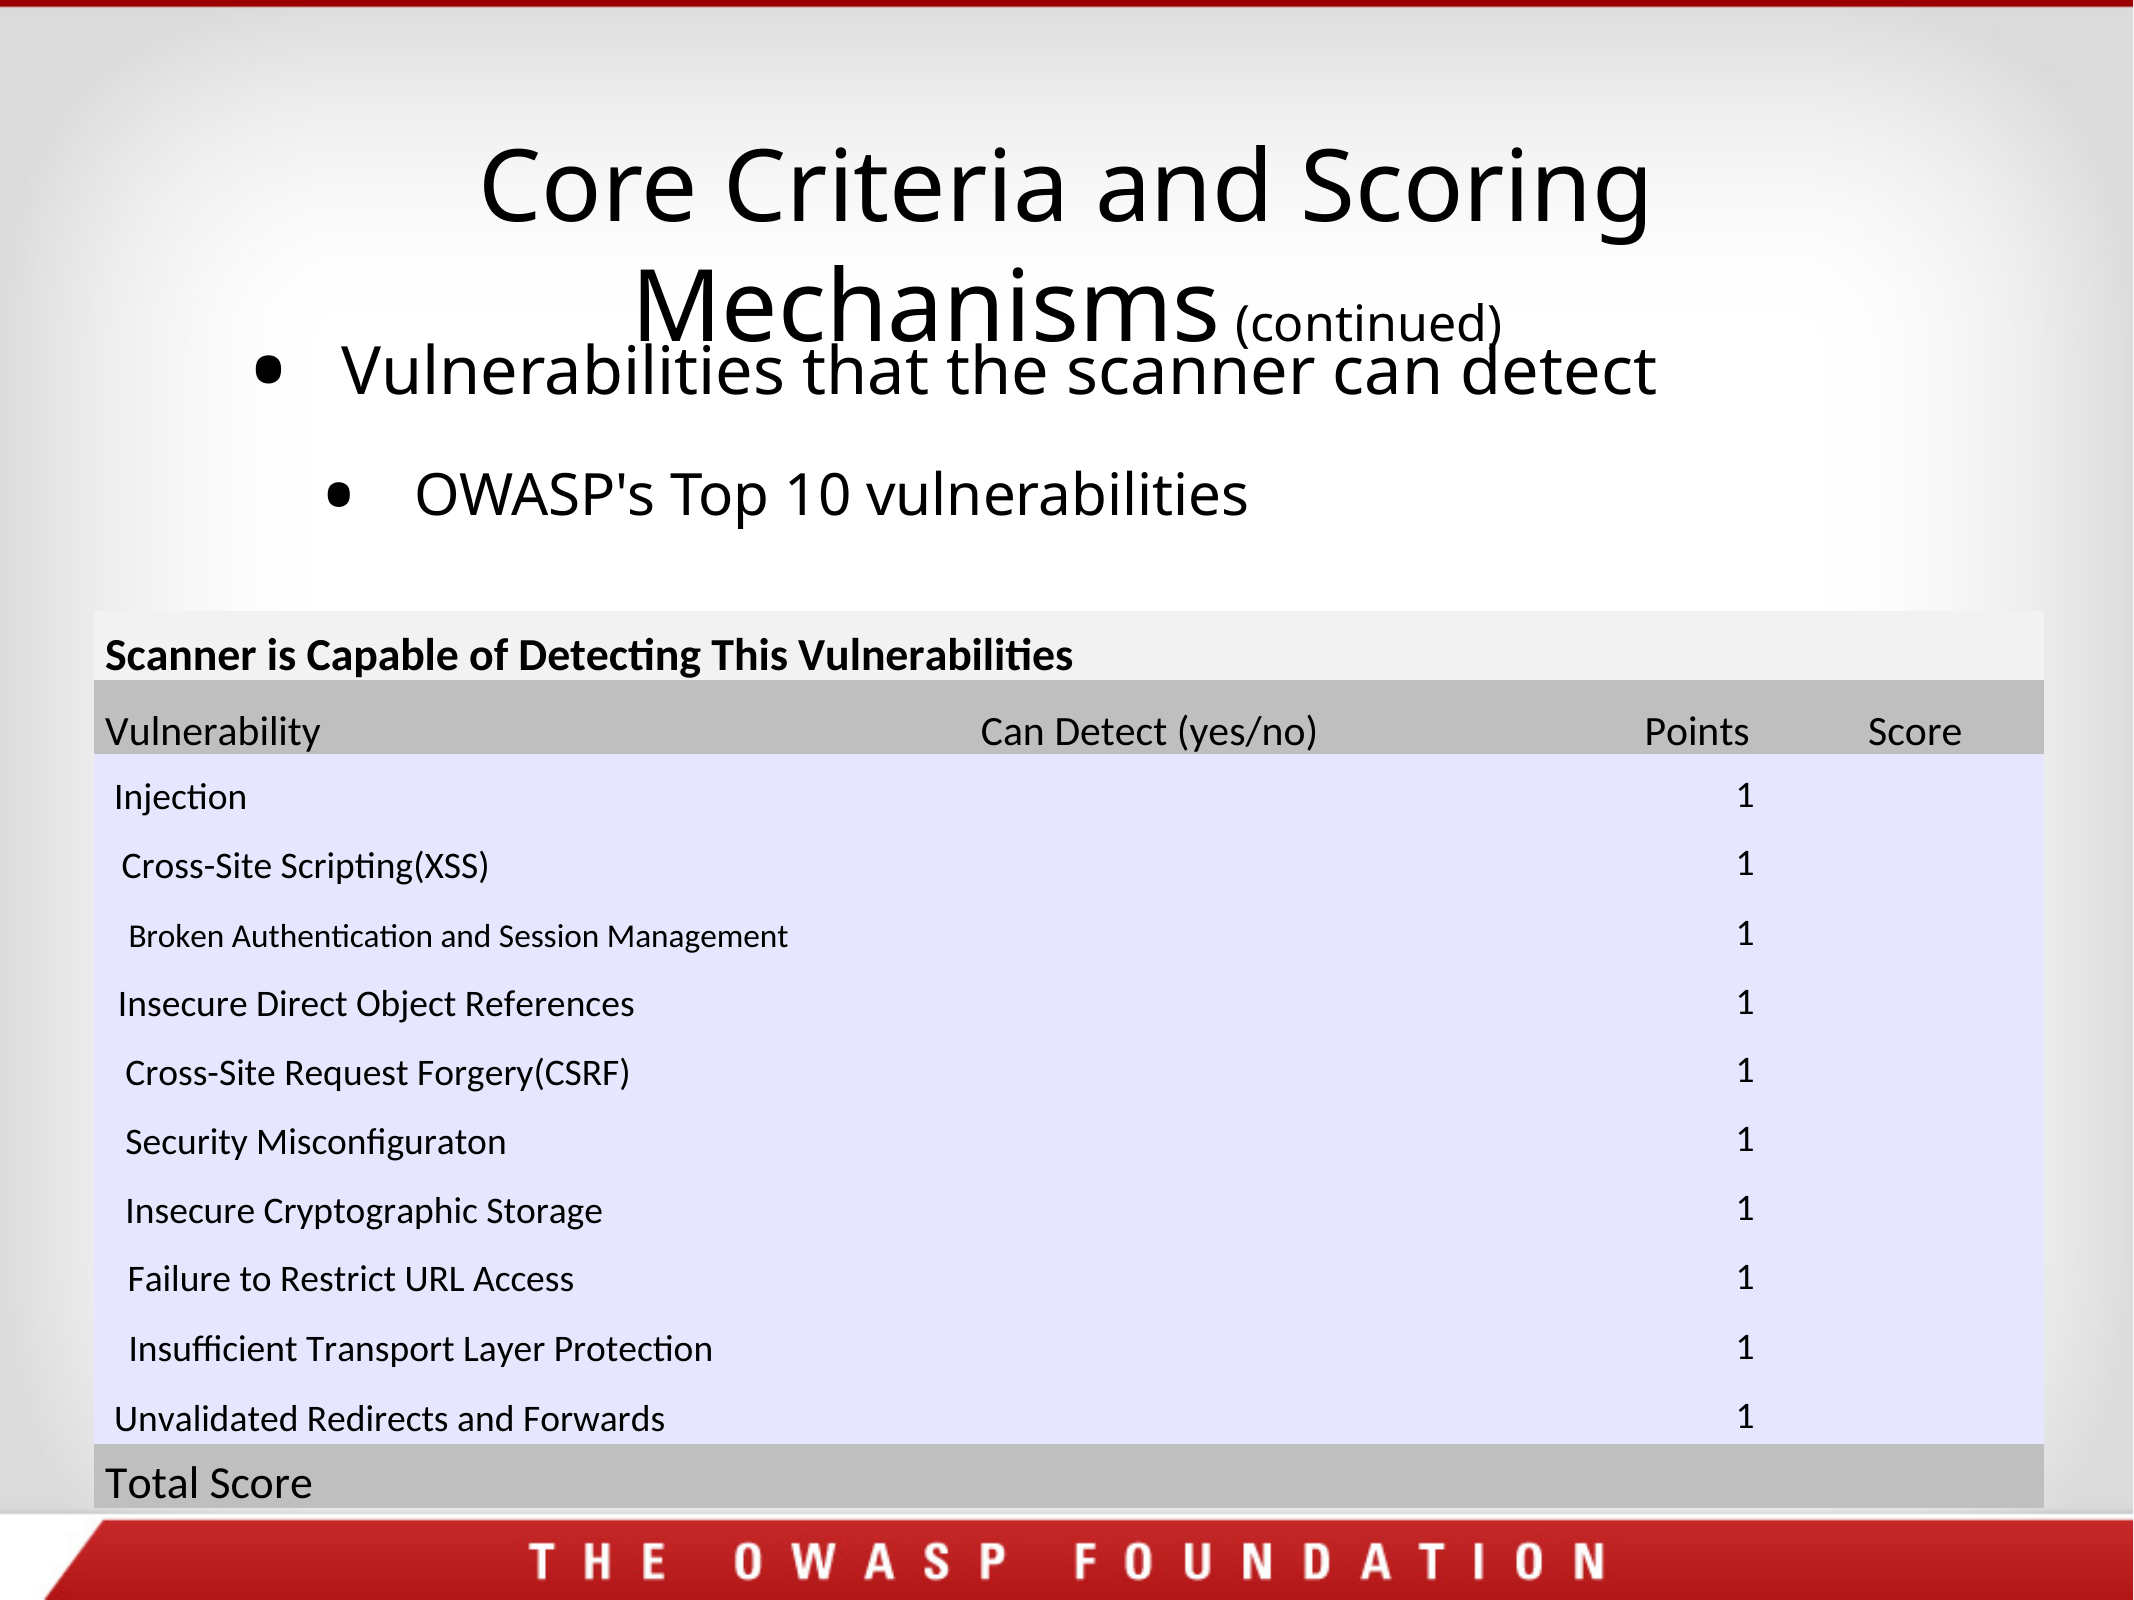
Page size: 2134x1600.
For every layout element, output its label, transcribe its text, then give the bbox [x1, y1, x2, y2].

table_cell 1 [1633, 1306, 1857, 1376]
table_cell [970, 1237, 1633, 1306]
table_cell 1 [1633, 823, 1857, 892]
table_cell [970, 892, 1633, 961]
table_cell Failure to Restrict URL Access [94, 1237, 970, 1306]
table_cell Cross-Site Scripting(XSS) [94, 823, 970, 892]
table_cell [970, 1168, 1633, 1237]
table_cell Vulnerability [94, 680, 970, 754]
table_cell [1857, 1168, 2044, 1237]
table_cell 1 [1633, 892, 1857, 961]
table_cell 1 [1633, 961, 1857, 1030]
table_cell [970, 1030, 1633, 1099]
table_cell Insecure Cryptographic Storage [94, 1168, 970, 1237]
table_header Scanner is Capable of Detecting This Vulnerabilities [94, 611, 2044, 680]
table_cell [1857, 1030, 2044, 1099]
table_cell [970, 754, 1633, 823]
table_cell Cross-Site Request Forgery(CSRF) [94, 1030, 970, 1099]
list Vulnerabilities that the scanner can detect OWASP's Top 10 vulnerabilities [195, 412, 1913, 611]
table_cell [1857, 754, 2044, 823]
table_cell Insecure Direct Object References [94, 961, 970, 1030]
table_cell [1857, 961, 2044, 1030]
table_cell [970, 823, 1633, 892]
table_cell [1857, 1306, 2044, 1376]
table_cell [1857, 823, 2044, 892]
table_cell 1 [1633, 1030, 1857, 1099]
table_cell Security Misconfiguraton [94, 1099, 970, 1168]
table_cell 1 [1633, 754, 1857, 823]
table_cell [970, 1376, 1633, 1444]
table_cell 1 [1633, 1099, 1857, 1168]
table_cell Score [1857, 680, 2044, 754]
table_cell [1857, 1376, 2044, 1444]
table_cell 1 [1633, 1168, 1857, 1237]
table_cell [970, 961, 1633, 1030]
table_cell Insufficient Transport Layer Protection [94, 1306, 970, 1376]
table_cell [1857, 892, 2044, 961]
table_cell [970, 1306, 1633, 1376]
title Core Criteria and Scoring Mechanisms (continued) [208, 22, 1925, 461]
table_cell Unvalidated Redirects and Forwards [94, 1376, 970, 1444]
table_cell [1857, 1444, 2044, 1508]
table_cell Broken Authentication and Session Management [94, 892, 970, 961]
table_cell Points [1633, 680, 1857, 754]
table_cell [970, 1099, 1633, 1168]
table_cell 1 [1633, 1237, 1857, 1306]
table_cell Total Score [94, 1444, 1857, 1508]
table_cell Injection [94, 754, 970, 823]
picture [0, 0, 2134, 1600]
table_cell [1857, 1237, 2044, 1306]
table_cell Can Detect (yes/no) [970, 680, 1633, 754]
table_cell 1 [1633, 1376, 1857, 1444]
table_cell [1857, 1099, 2044, 1168]
